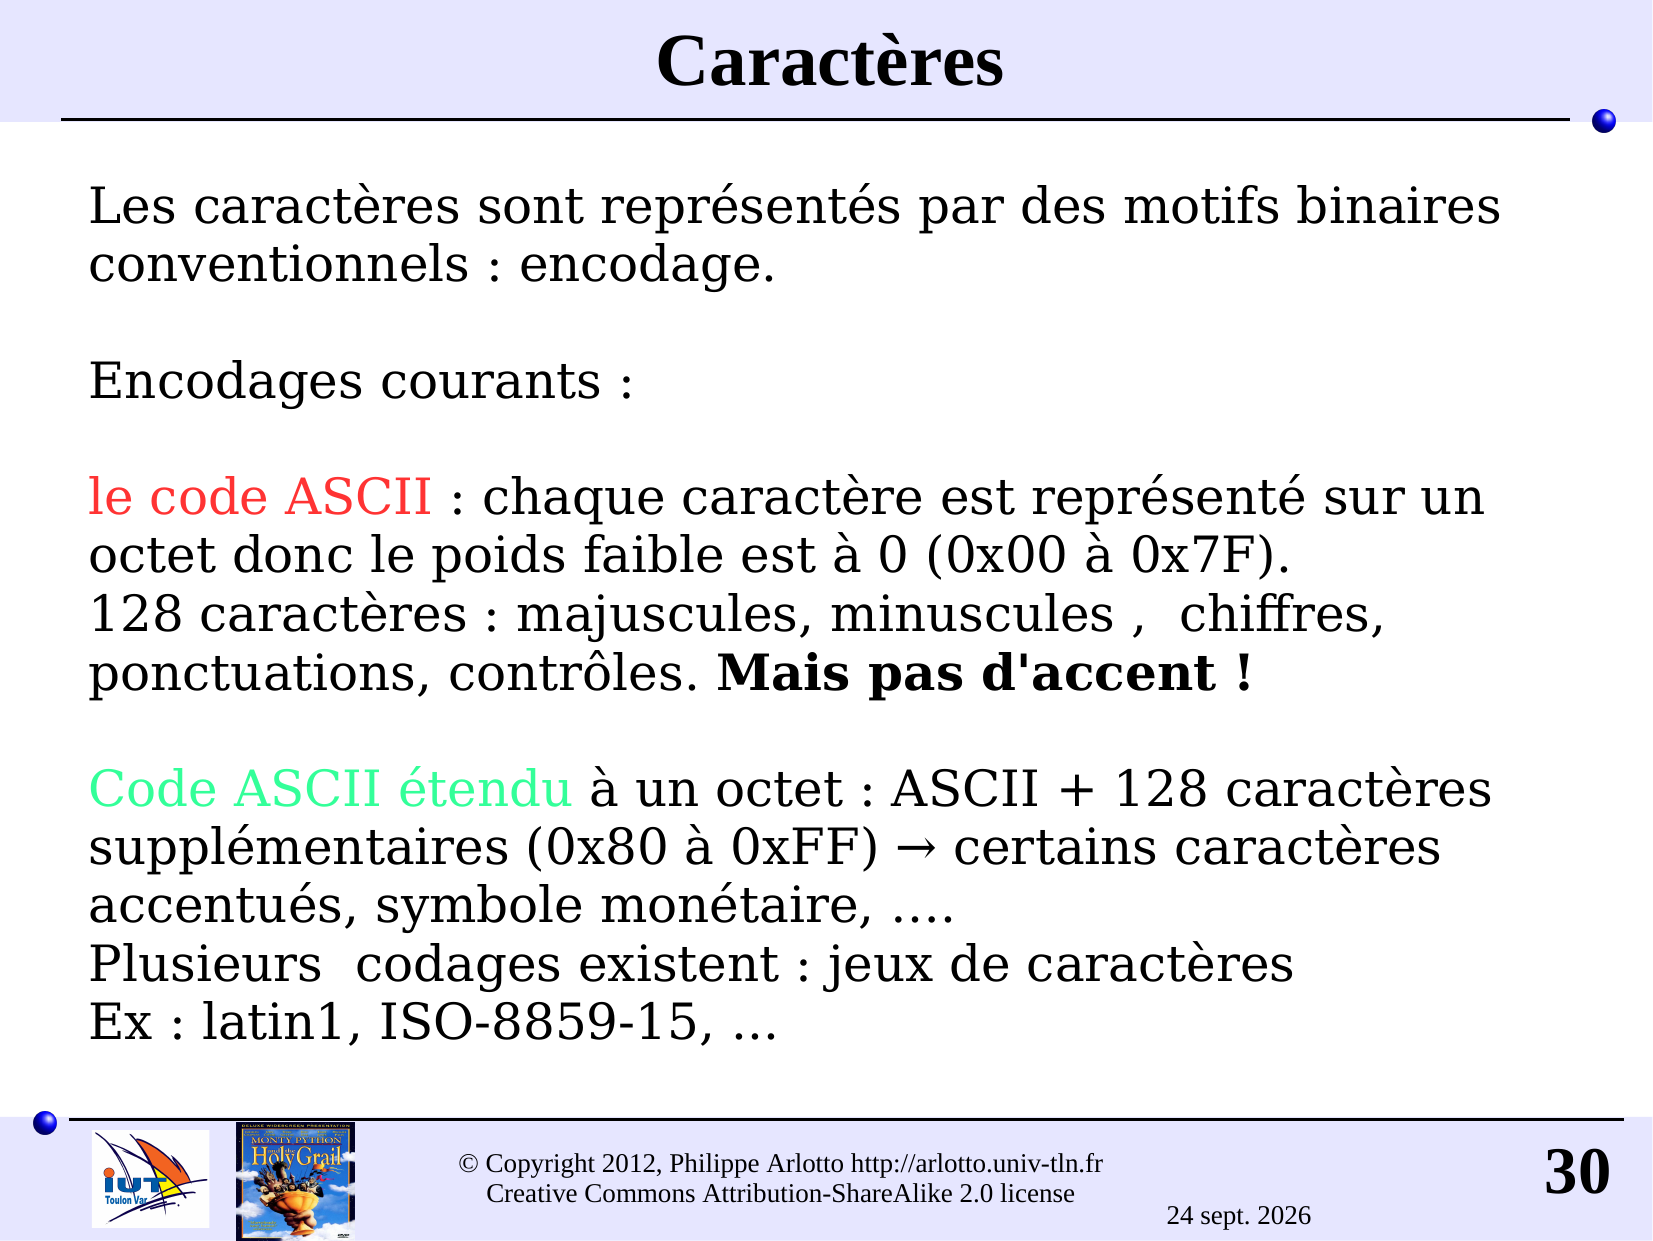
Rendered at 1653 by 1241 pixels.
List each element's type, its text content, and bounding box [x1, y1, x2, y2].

title Caractères [95, 14, 1585, 107]
text_box Les caractères sont représentés par des motifs binaires conventionnels : encodage. Encodages courants : le code ASCII : chaque caractère est représenté sur un octet donc le poids faible est à 0 (0x00 à 0x7F). 128 caractères : majuscules, minuscules , chiffres, ponctuations, contrôles. Mais pas d'accent ! Code ASCII étendu à un octet : ASCII + 128 caractères supplémentaires (0x80 à 0xFF) → certains caractères accentués, symbole monétaire, …. Plusieurs codages existent : jeux de caractères Ex : latin1, ISO-8859-15, ... [88, 177, 1536, 1056]
picture [236, 1122, 355, 1241]
